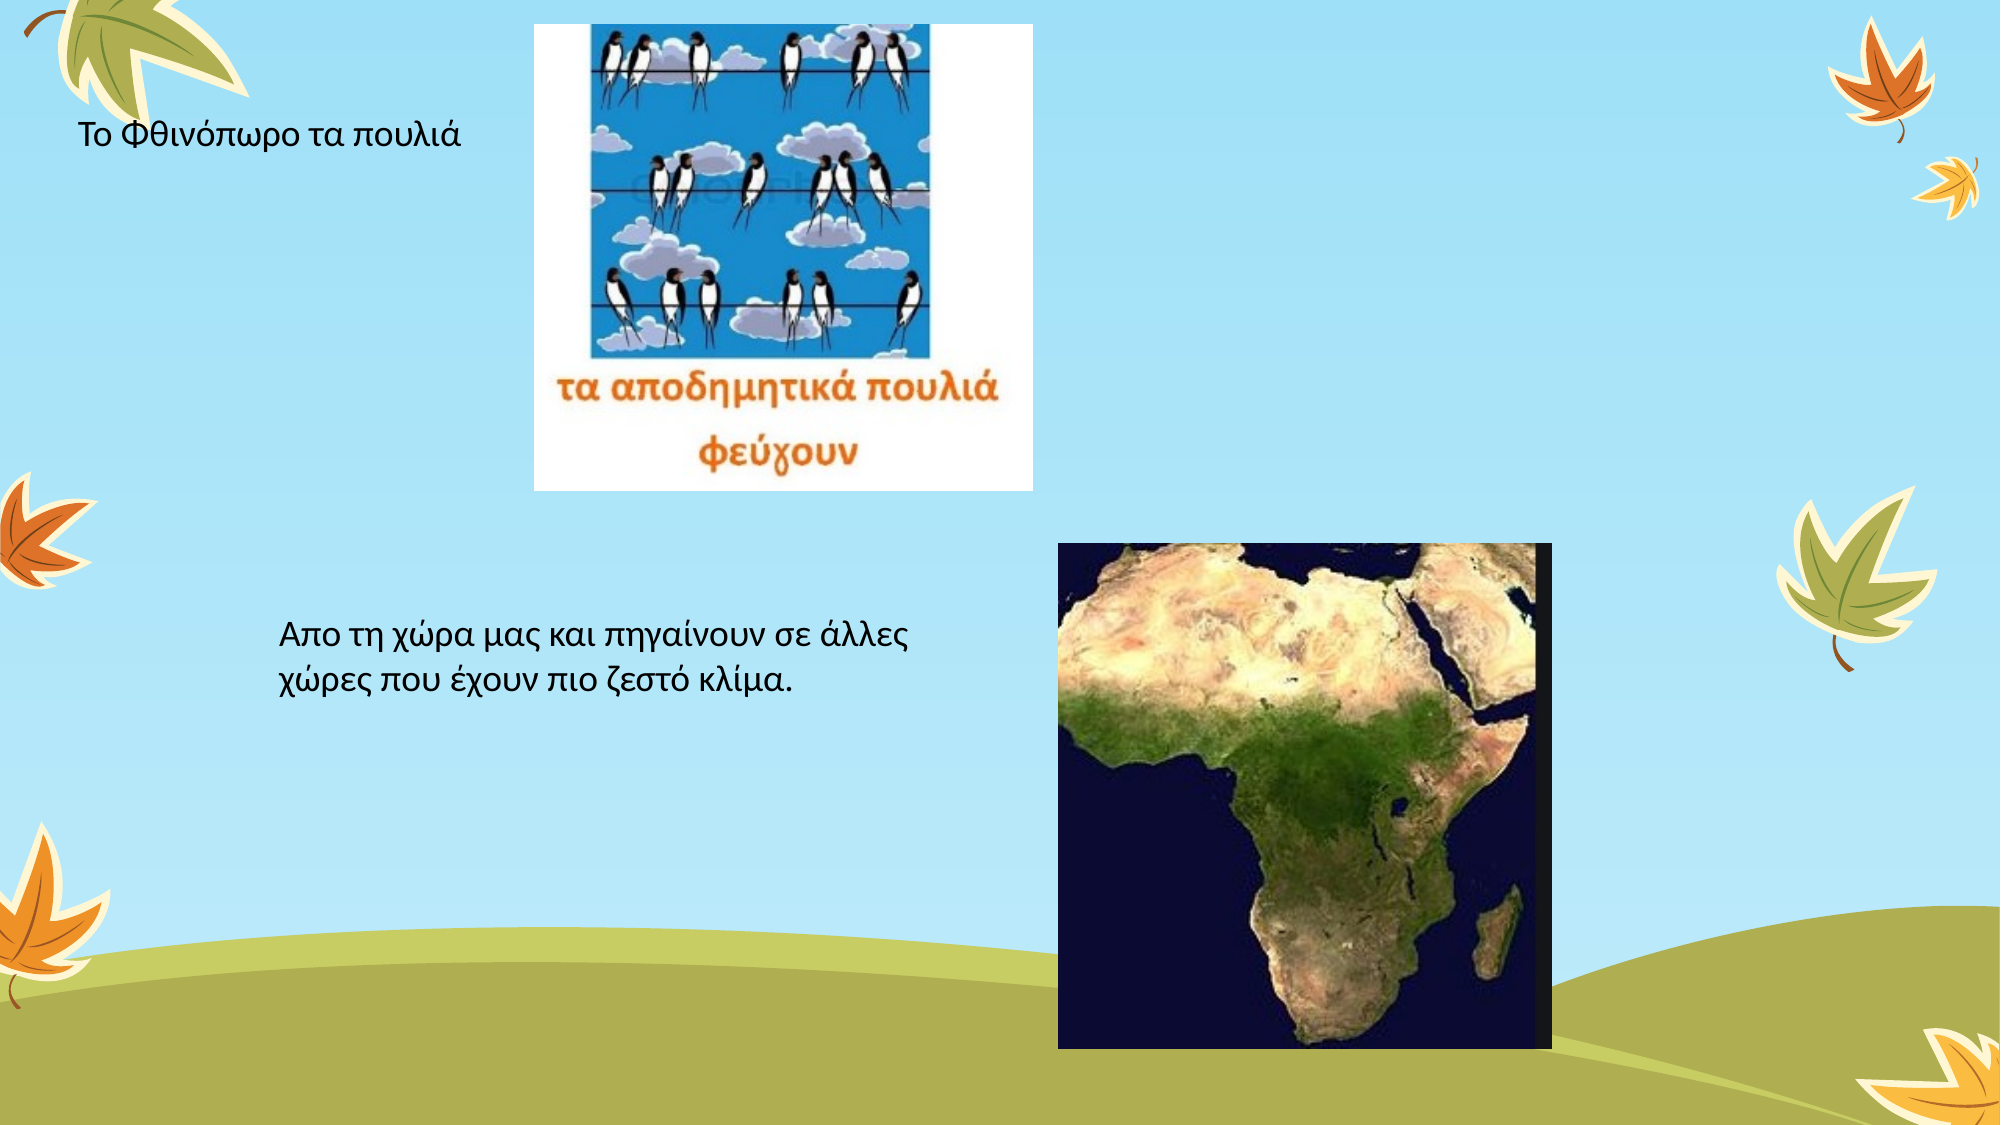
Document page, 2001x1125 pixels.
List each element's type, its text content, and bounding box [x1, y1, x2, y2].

picture [534, 24, 1033, 491]
text_box Απο τη χώρα μας και πηγαίνουν σε άλλες χώρες που έχουν πιο ζεστό κλίμα. [264, 601, 942, 708]
picture [1058, 543, 1552, 1049]
text_box Το Φθινόπωρο τα πουλιά [62, 101, 534, 163]
